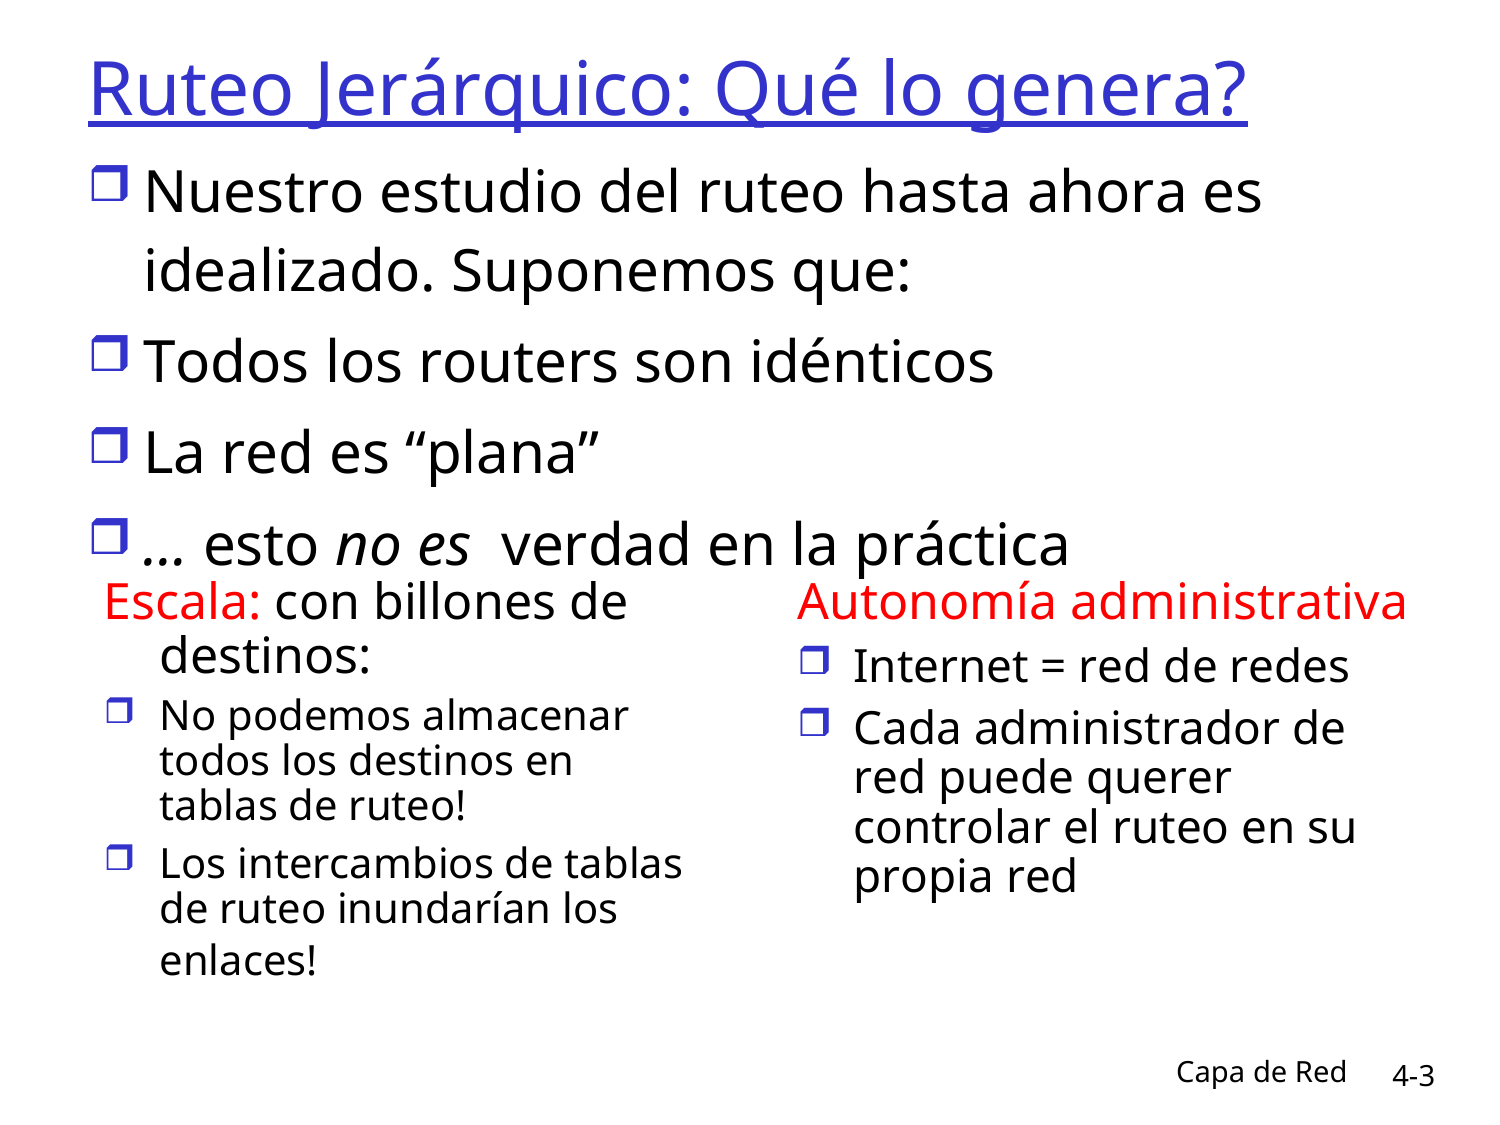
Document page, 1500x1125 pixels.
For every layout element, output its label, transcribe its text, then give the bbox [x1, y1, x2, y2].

text_box Escala: con billones de destinos: No podemos almacenar todos los destinos en tablas de ruteo! Los intercambios de tablas de ruteo inundarían los enlaces! [88, 568, 715, 995]
text_box Autonomía administrativa Internet = red de redes Cada administrador de red puede querer controlar el ruteo en su propia red [782, 568, 1443, 911]
list Nuestro estudio del ruteo hasta ahora es idealizado. Suponemos que: Todos los routers son idénticos La red es “plana” … esto no es verdad en la práctica [87, 149, 1463, 564]
title Ruteo Jerárquico: Qué lo genera? [87, 23, 1463, 149]
